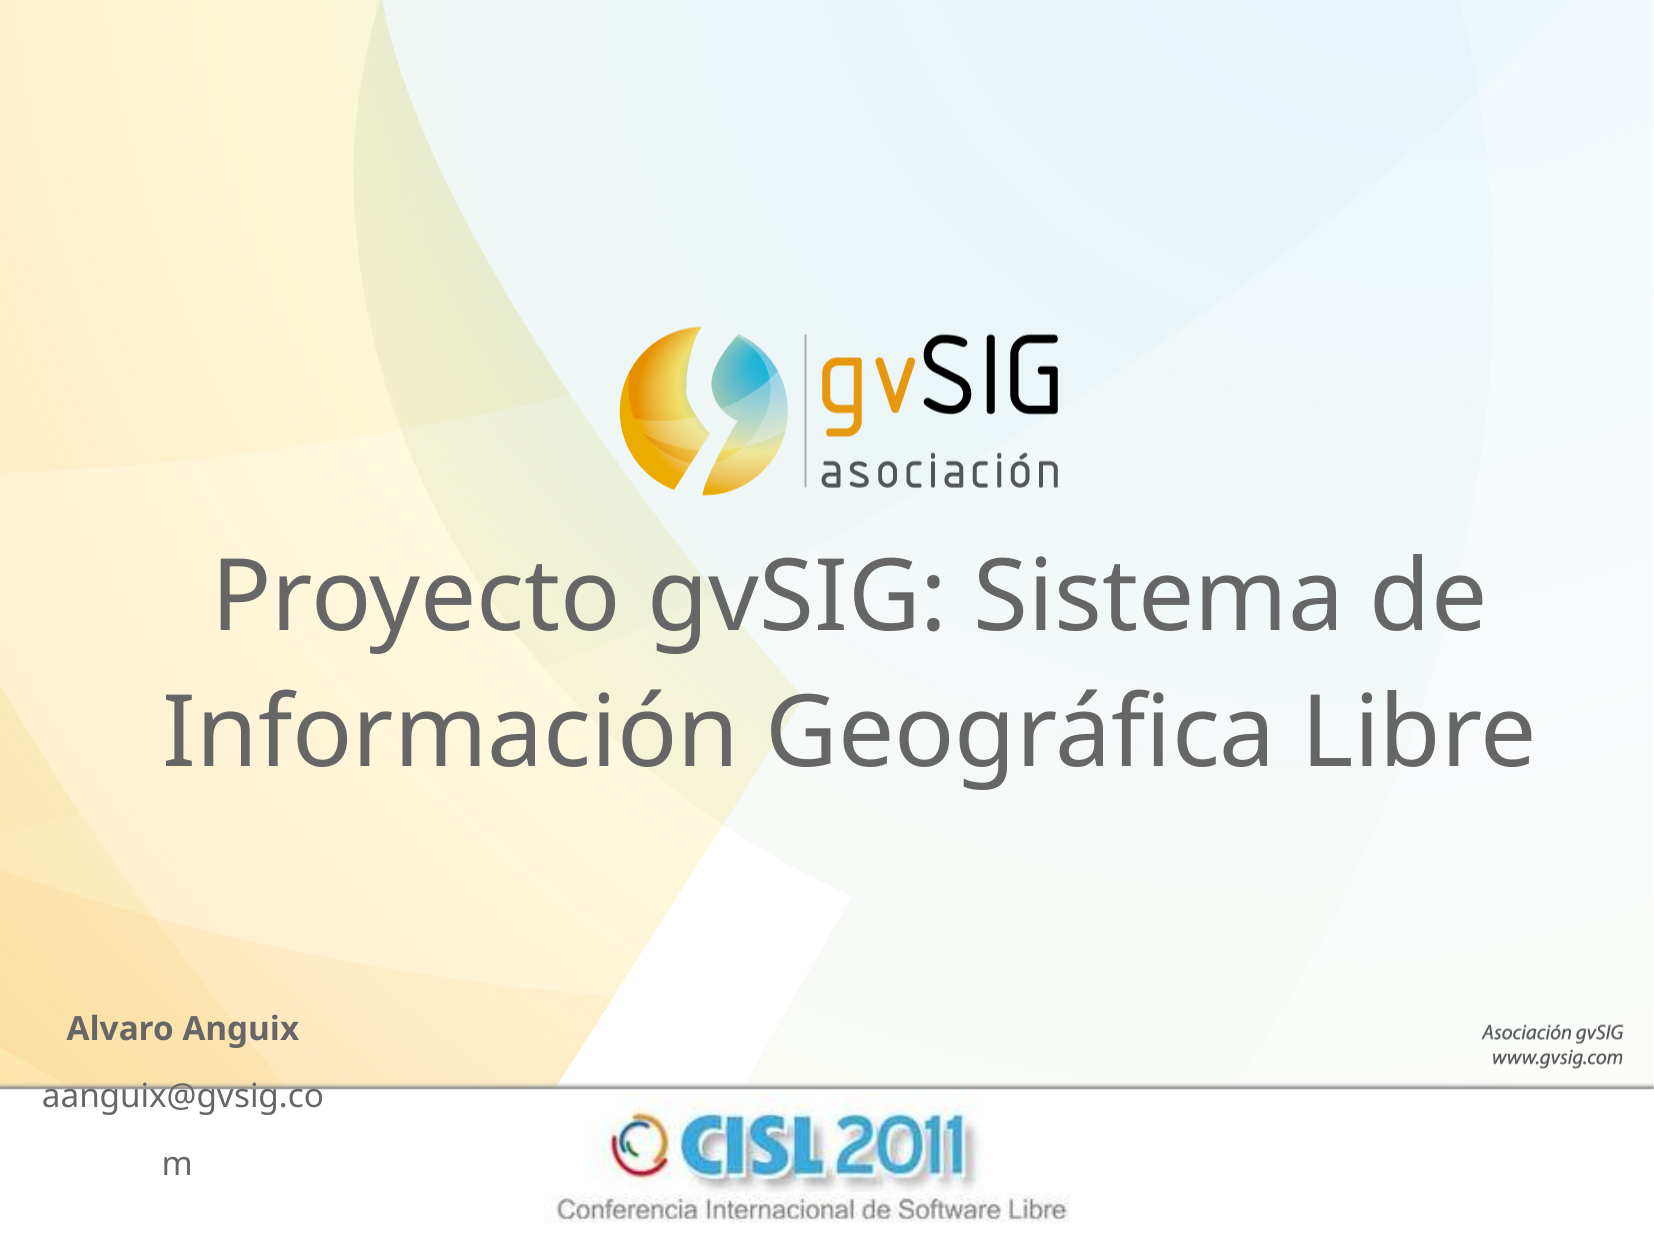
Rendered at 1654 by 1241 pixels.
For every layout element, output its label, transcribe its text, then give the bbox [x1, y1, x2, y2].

picture [177, 1092, 184, 1101]
picture [0, 0, 1654, 1241]
text_box Alvaro Anguix aanguix@gvsig.com [0, 974, 355, 1086]
title Proyecto gvSIG: Sistema de Información Geográfica Libre [135, 543, 1565, 776]
